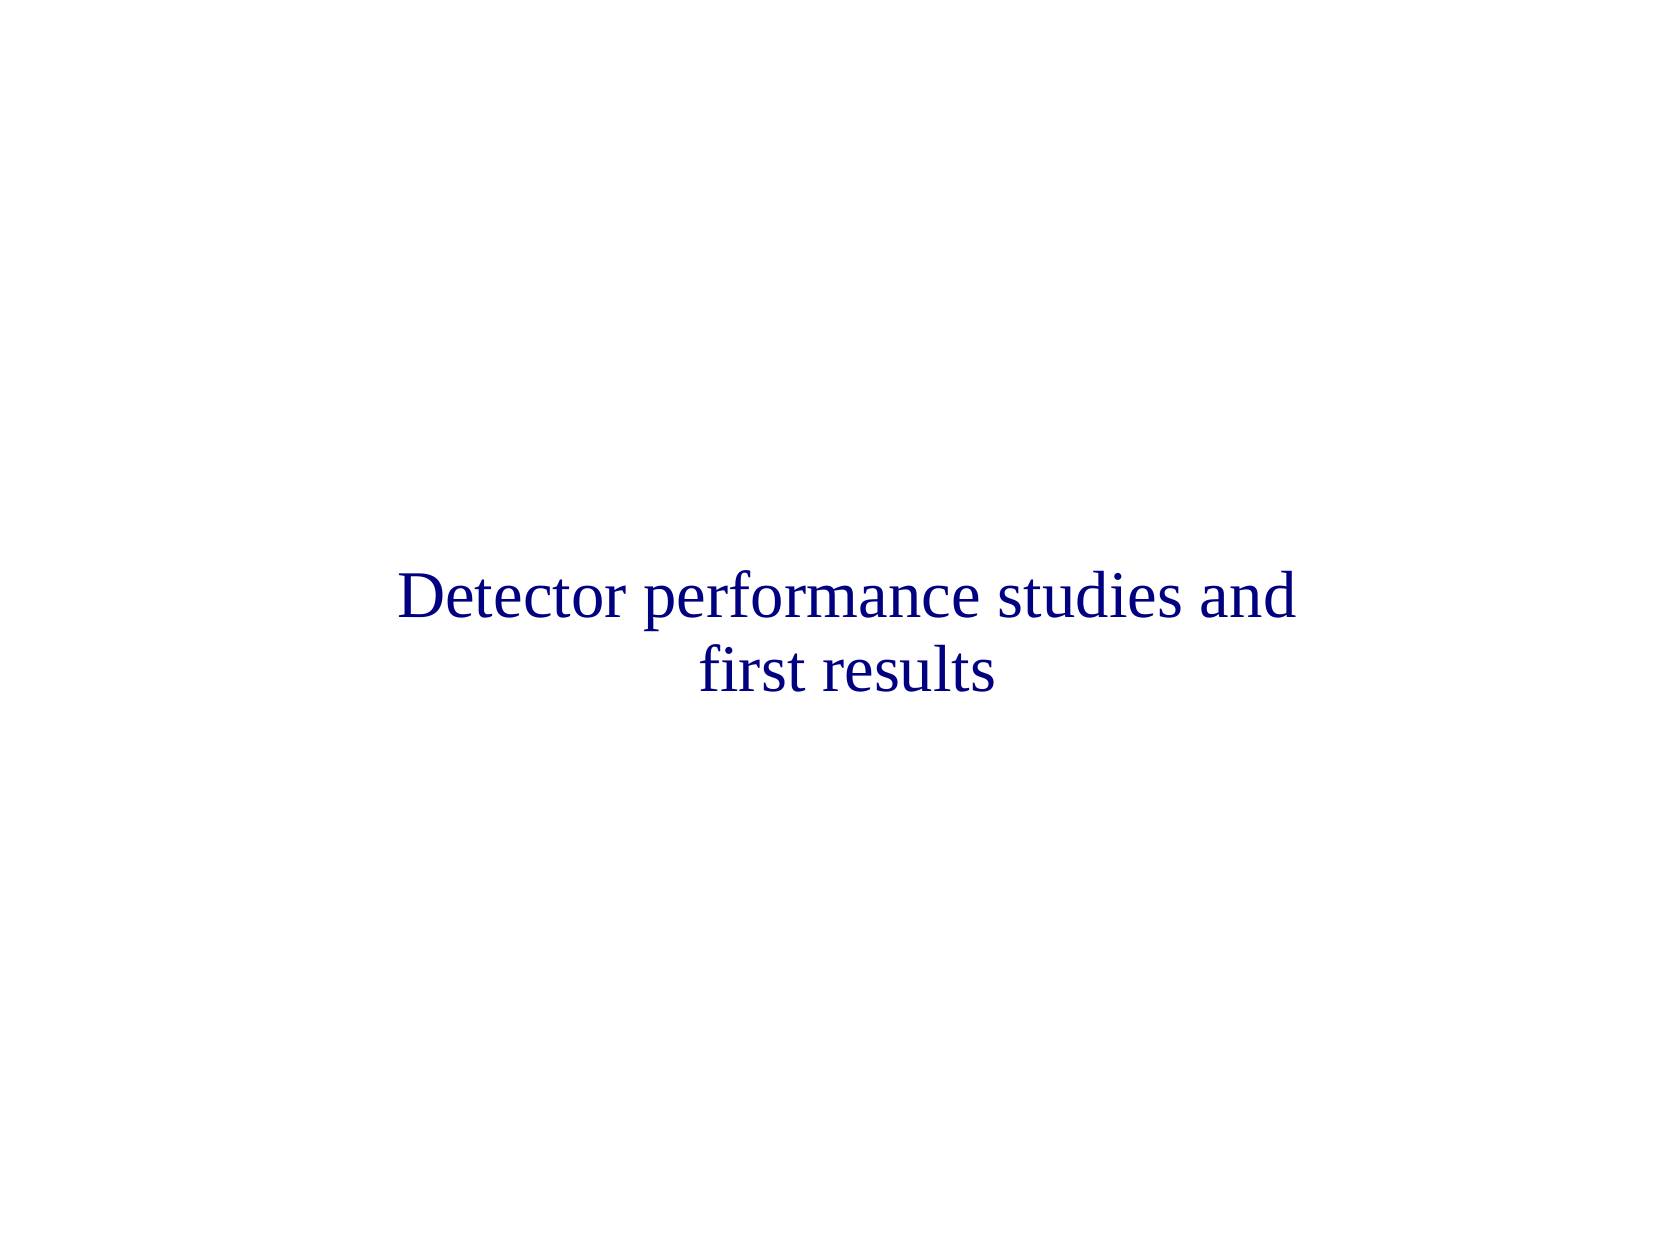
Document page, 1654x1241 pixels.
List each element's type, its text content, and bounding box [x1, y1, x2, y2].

text_box Detector performance studies and first results [363, 550, 1333, 714]
